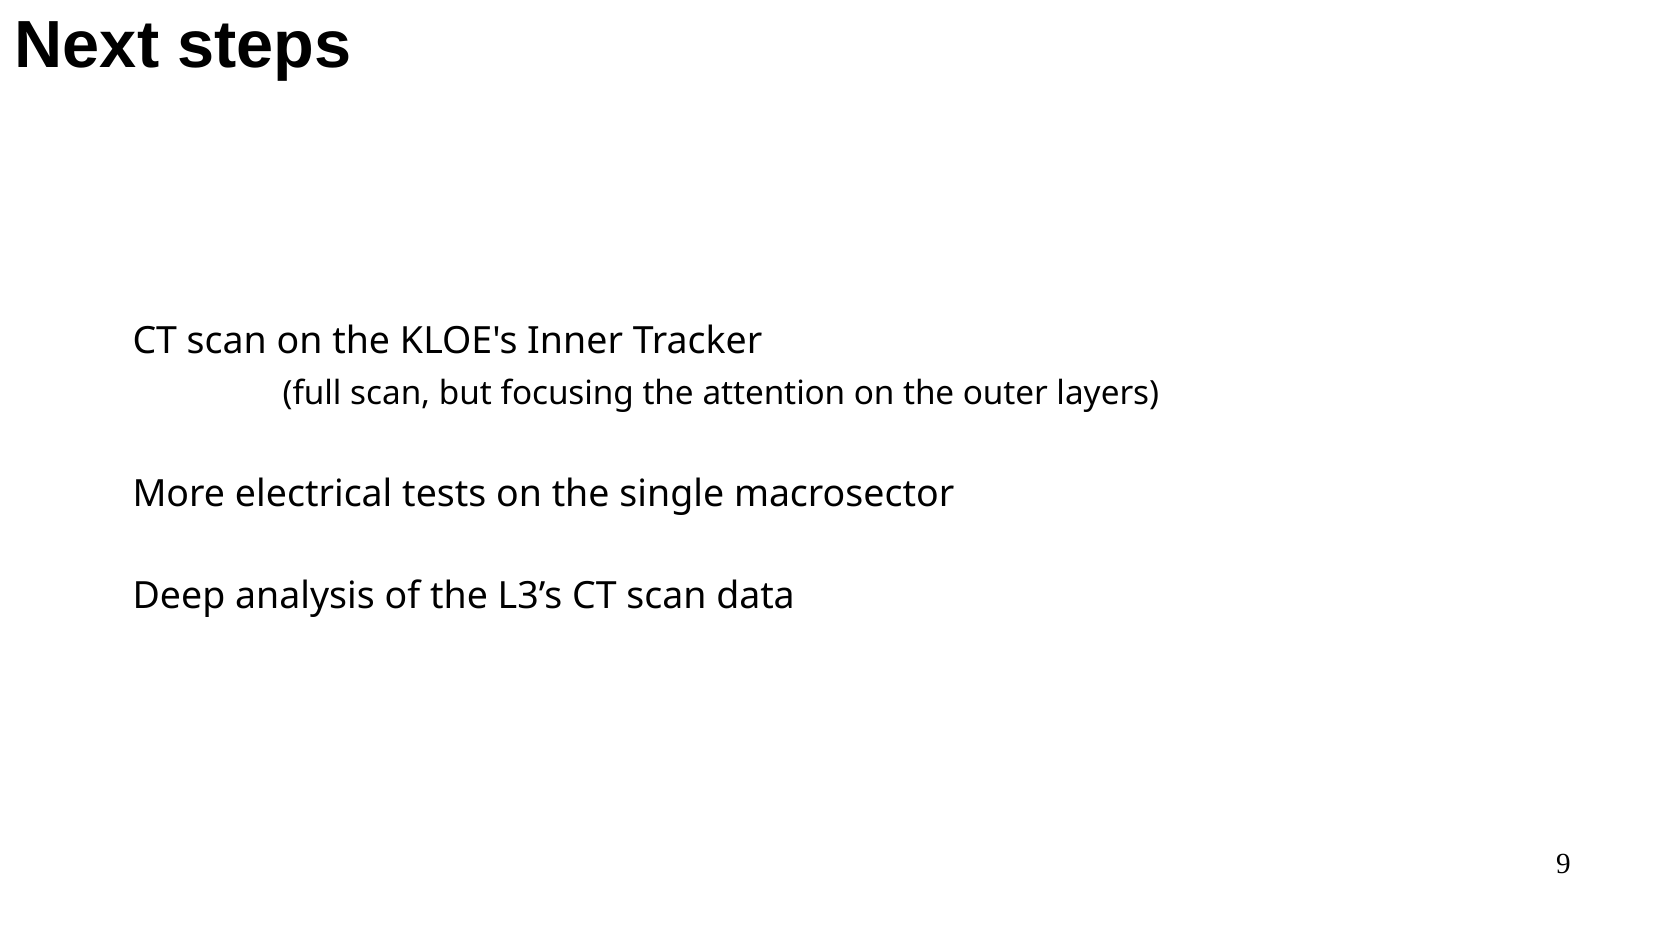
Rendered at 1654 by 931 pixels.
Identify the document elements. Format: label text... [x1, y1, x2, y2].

text_box CT scan on the KLOE's Inner Tracker (full scan, but focusing the attention on the outer layers) More electrical tests on the single macrosector Deep analysis of the L3’s CT scan data [117, 306, 1576, 624]
text_box Next steps [0, 0, 409, 90]
